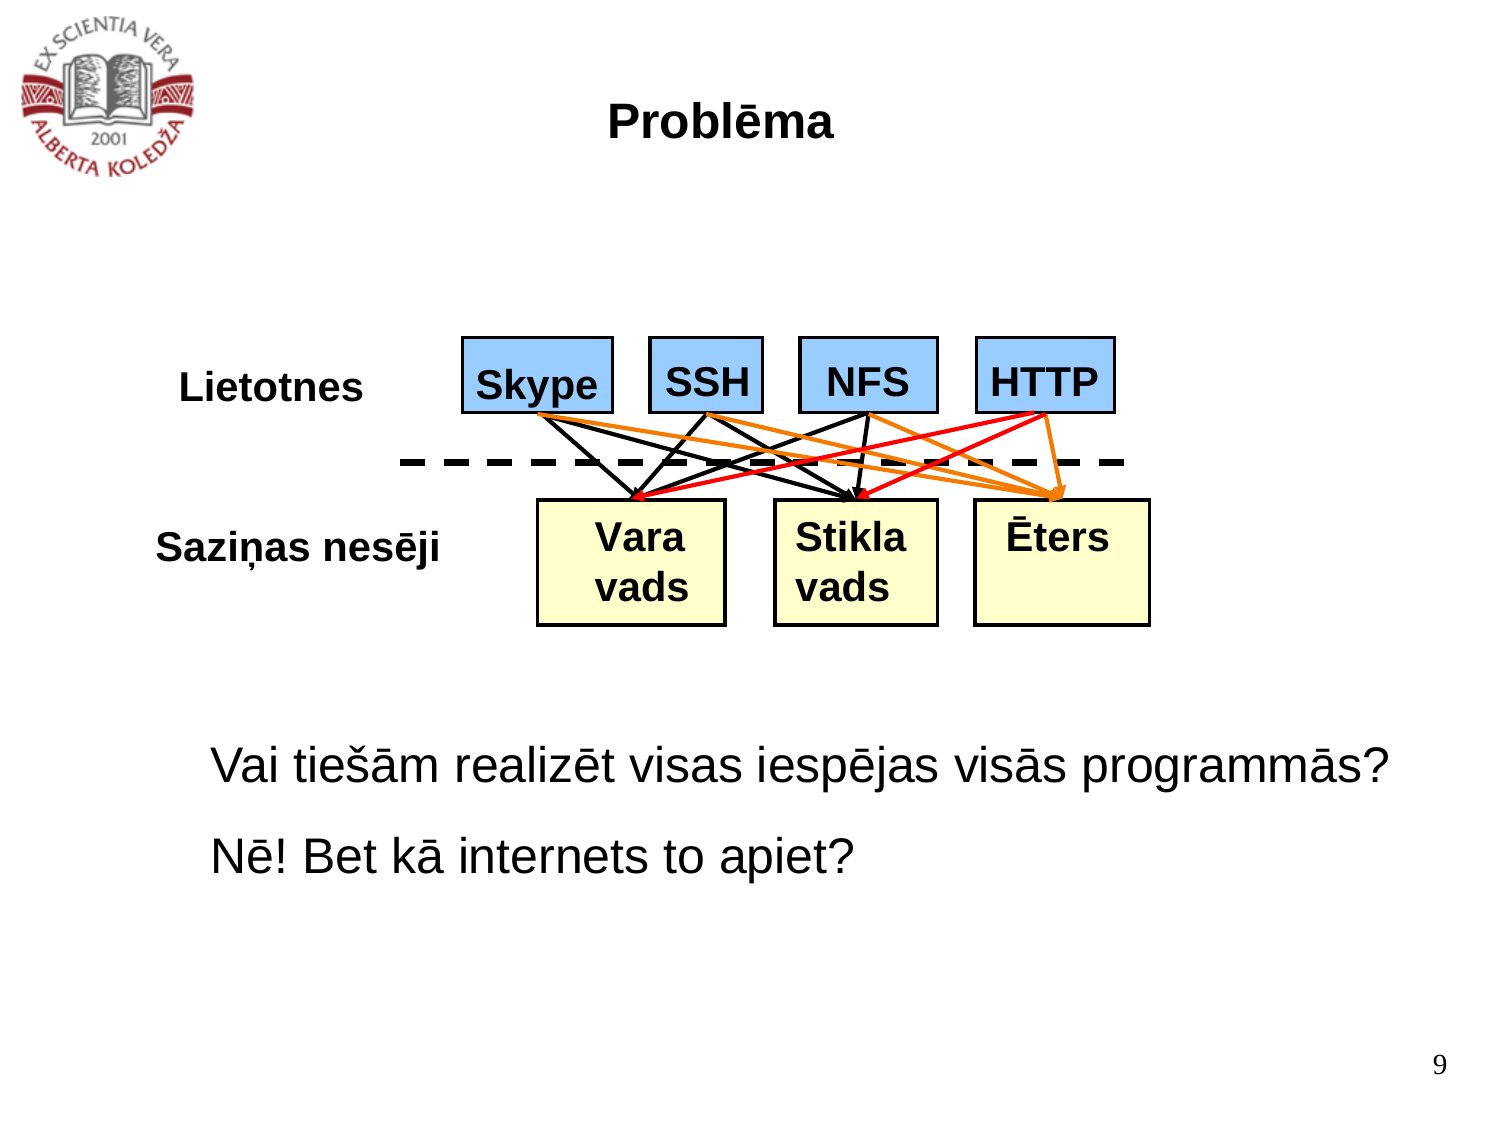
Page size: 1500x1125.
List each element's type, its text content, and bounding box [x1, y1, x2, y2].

text_box Stikla vads [780, 501, 922, 617]
text_box Lietotnes [163, 351, 380, 417]
text_box [974, 500, 1150, 625]
text_box NFS [811, 347, 925, 413]
text_box Skype [460, 350, 626, 416]
text_box Saziņas nesēji [140, 512, 456, 578]
text_box SSH [650, 347, 766, 413]
text_box Ēters [990, 501, 1126, 567]
text_box [774, 500, 938, 625]
text_box [649, 337, 763, 413]
text_box HTTP [975, 347, 1115, 413]
list Vai tiešām realizēt visas iespējas visās programmās? Nē! Bet kā internets to apiet? [124, 724, 1425, 1011]
text_box [537, 500, 725, 625]
text_box [976, 337, 1115, 347]
text_box Vara vads [579, 501, 706, 617]
text_box <skaitlis> [1312, 1037, 1463, 1101]
text_box [800, 337, 938, 413]
text_box [462, 337, 613, 350]
title Problēma [50, 62, 1374, 175]
picture [21, 16, 194, 177]
